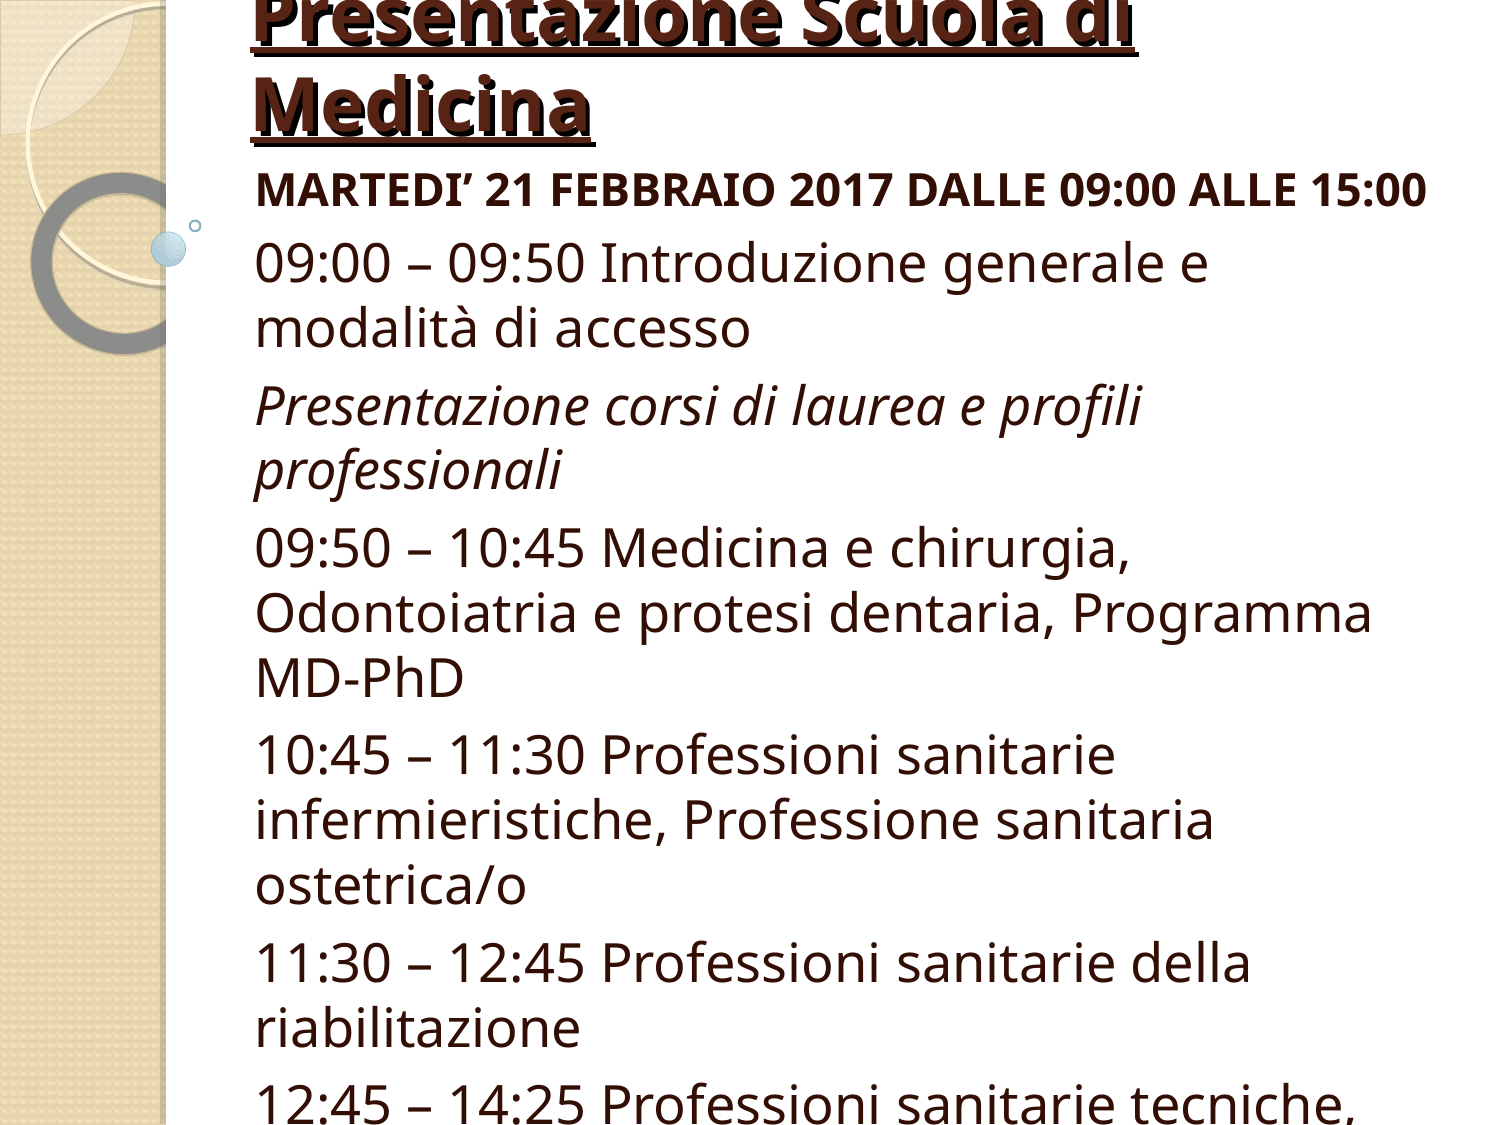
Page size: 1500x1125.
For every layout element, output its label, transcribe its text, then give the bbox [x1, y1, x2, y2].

subtitle MARTEDI’ 21 FEBBRAIO 2017 DALLE 09:00 ALLE 15:00 09:00 – 09:50 Introduzione generale e modalità di accesso Presentazione corsi di laurea e profili professionali 09:50 – 10:45 Medicina e chirurgia, Odontoiatria e protesi dentaria, Programma MD-PhD 10:45 – 11:30 Professioni sanitarie infermieristiche, Professione sanitaria ostetrica/o 11:30 – 12:45 Professioni sanitarie della riabilitazione 12:45 – 14:25 Professioni sanitarie tecniche, Professioni sanitarie della prevenzione 14:25 – 15:00 Biotecnologie [234, 160, 1450, 1083]
title Presentazione Scuola di Medicina [234, 0, 1450, 155]
